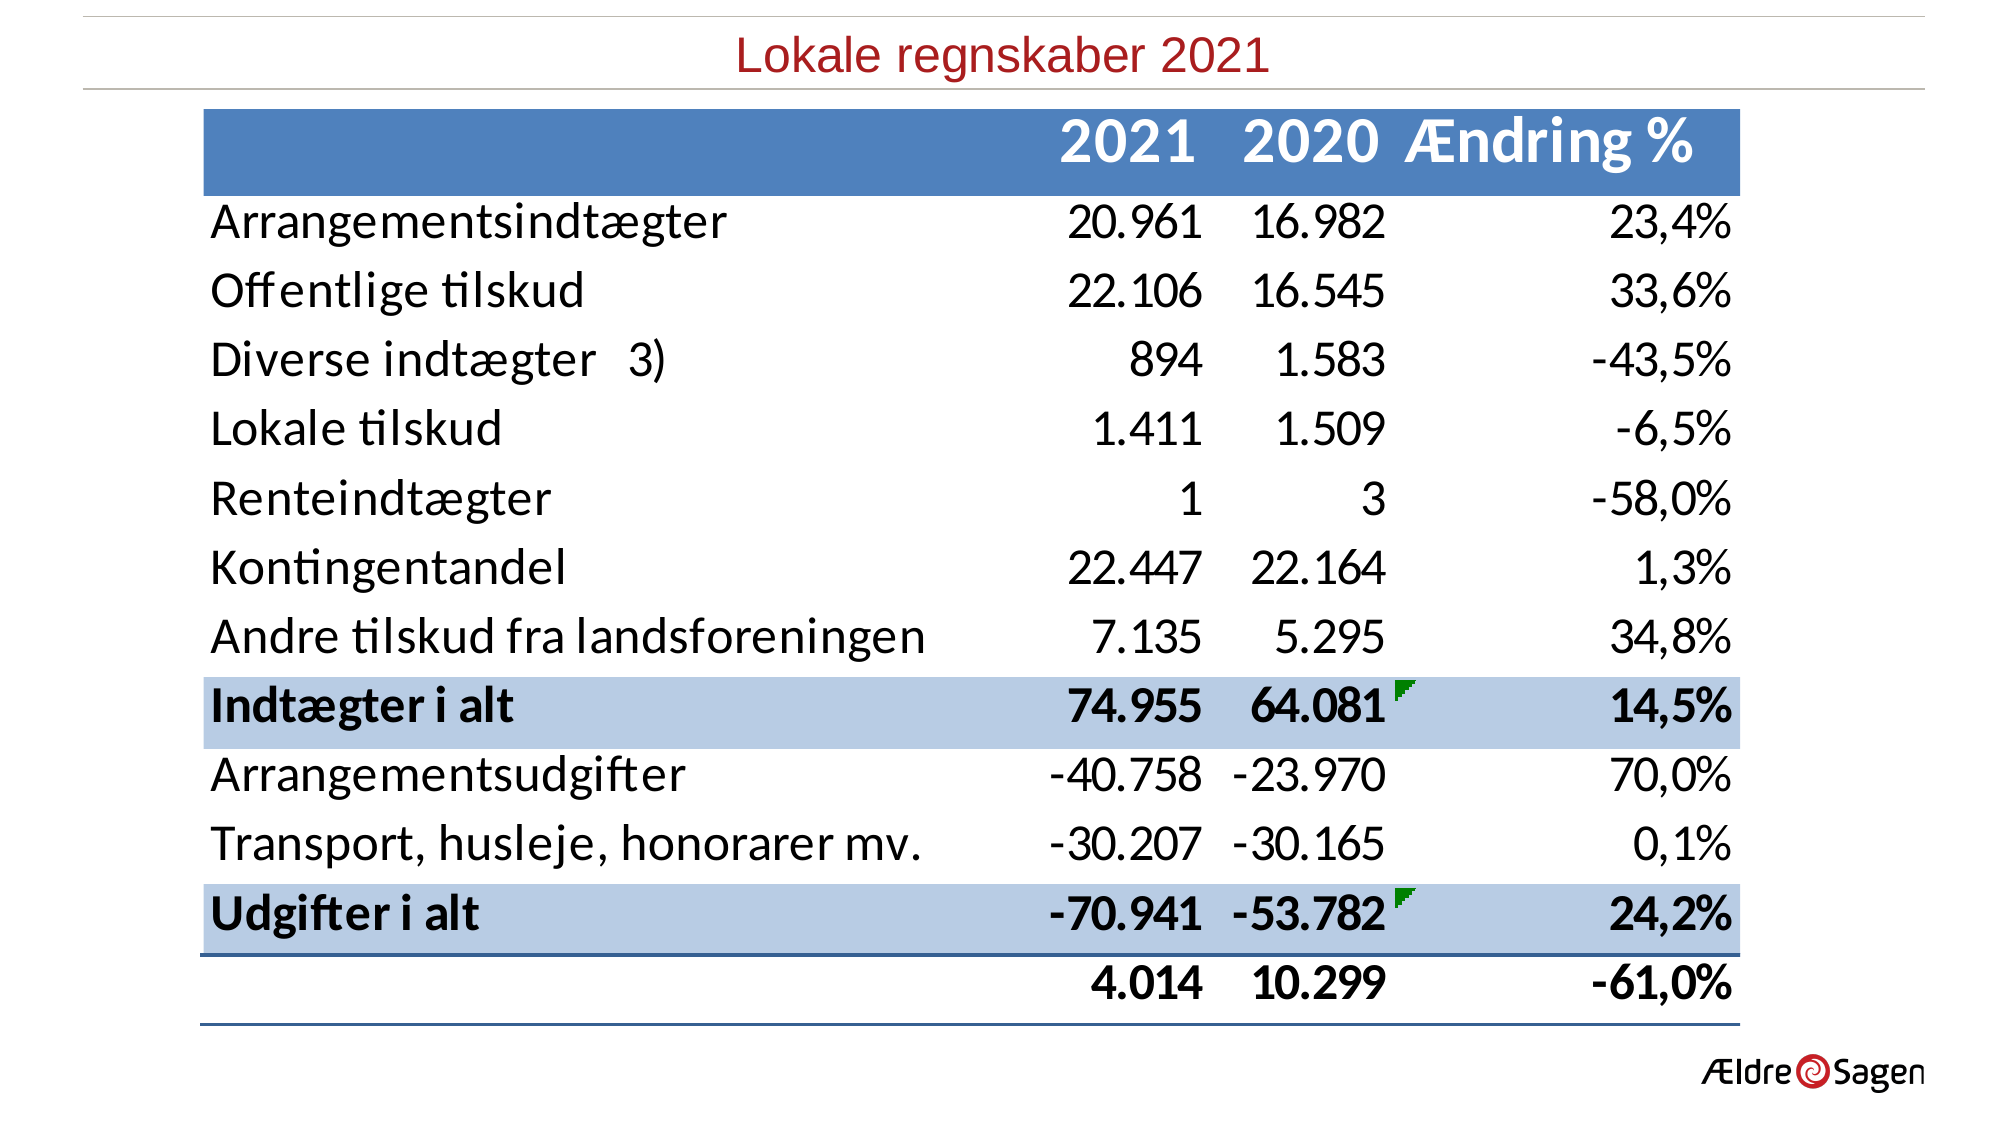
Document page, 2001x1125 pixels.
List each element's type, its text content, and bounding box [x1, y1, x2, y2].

text_box [0, 0, 1367, 783]
text_box Lokale regnskaber 2021 [1367, 14, 1925, 92]
picture [200, 106, 1744, 1030]
